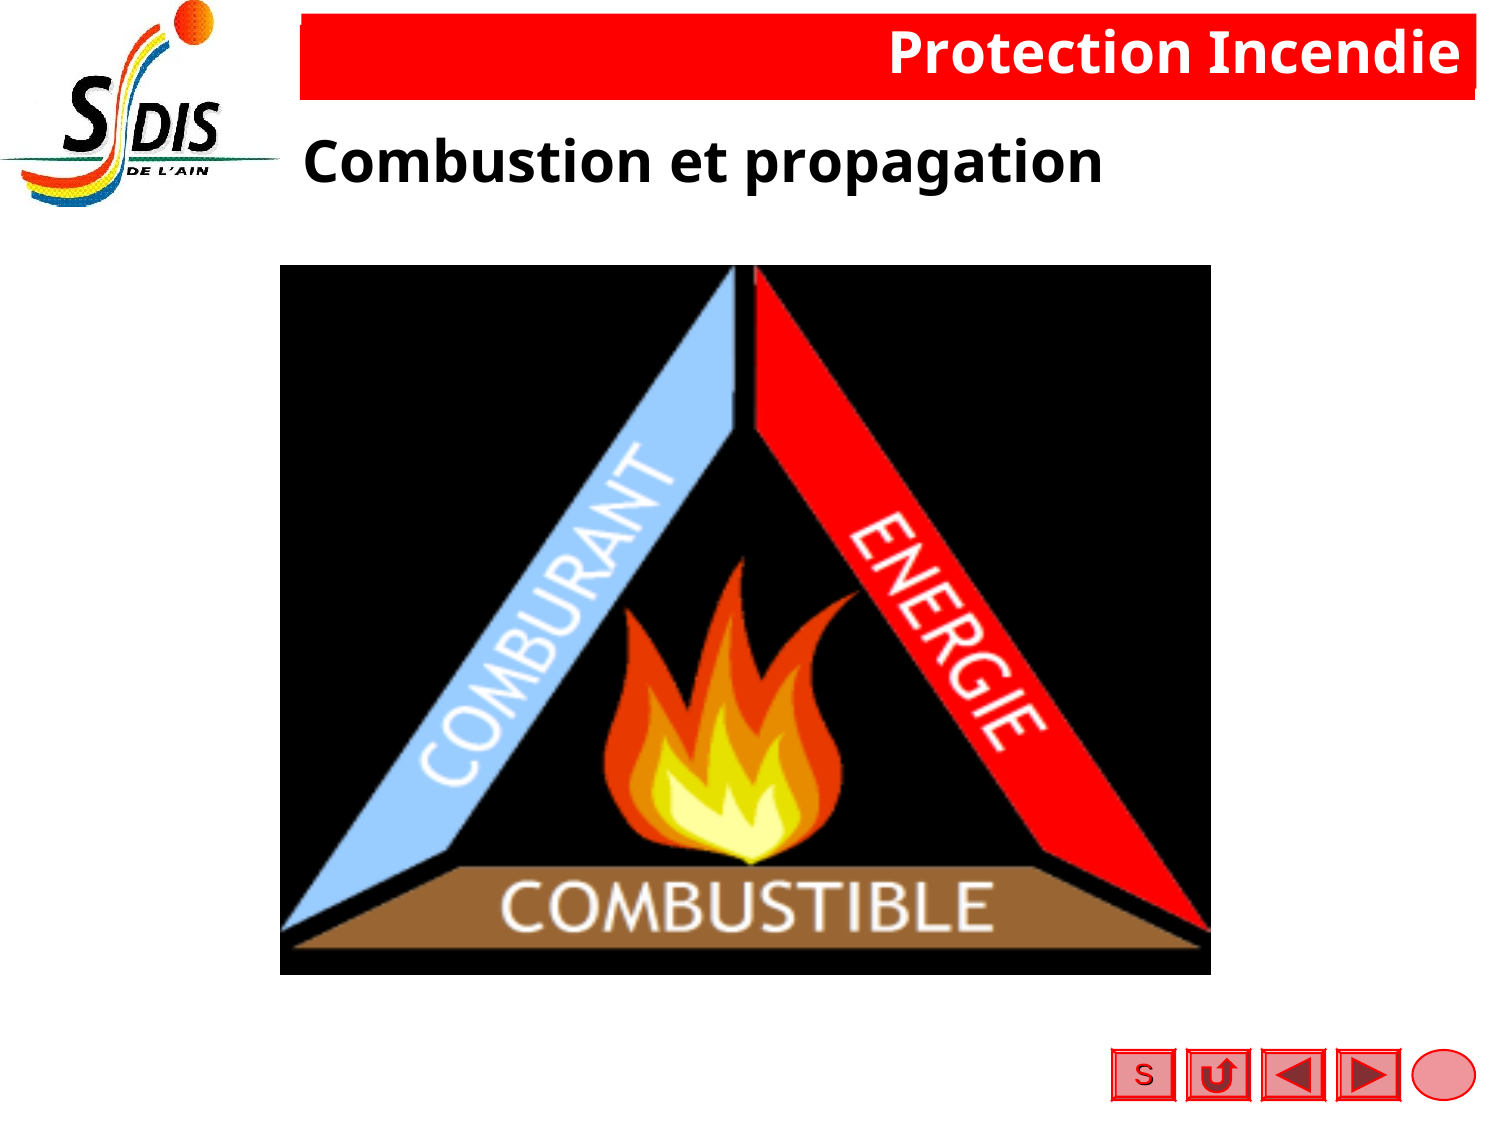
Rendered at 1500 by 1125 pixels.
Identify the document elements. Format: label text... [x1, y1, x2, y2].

text_box [1412, 1049, 1476, 1101]
picture [280, 265, 1211, 975]
picture [0, 0, 280, 207]
picture [1117, 1055, 1170, 1095]
picture [1192, 1055, 1245, 1095]
picture [1342, 1055, 1395, 1095]
text_box Combustion et propagation [287, 112, 1450, 207]
text_box Protection Incendie [301, 13, 1477, 89]
picture [1267, 1055, 1320, 1095]
